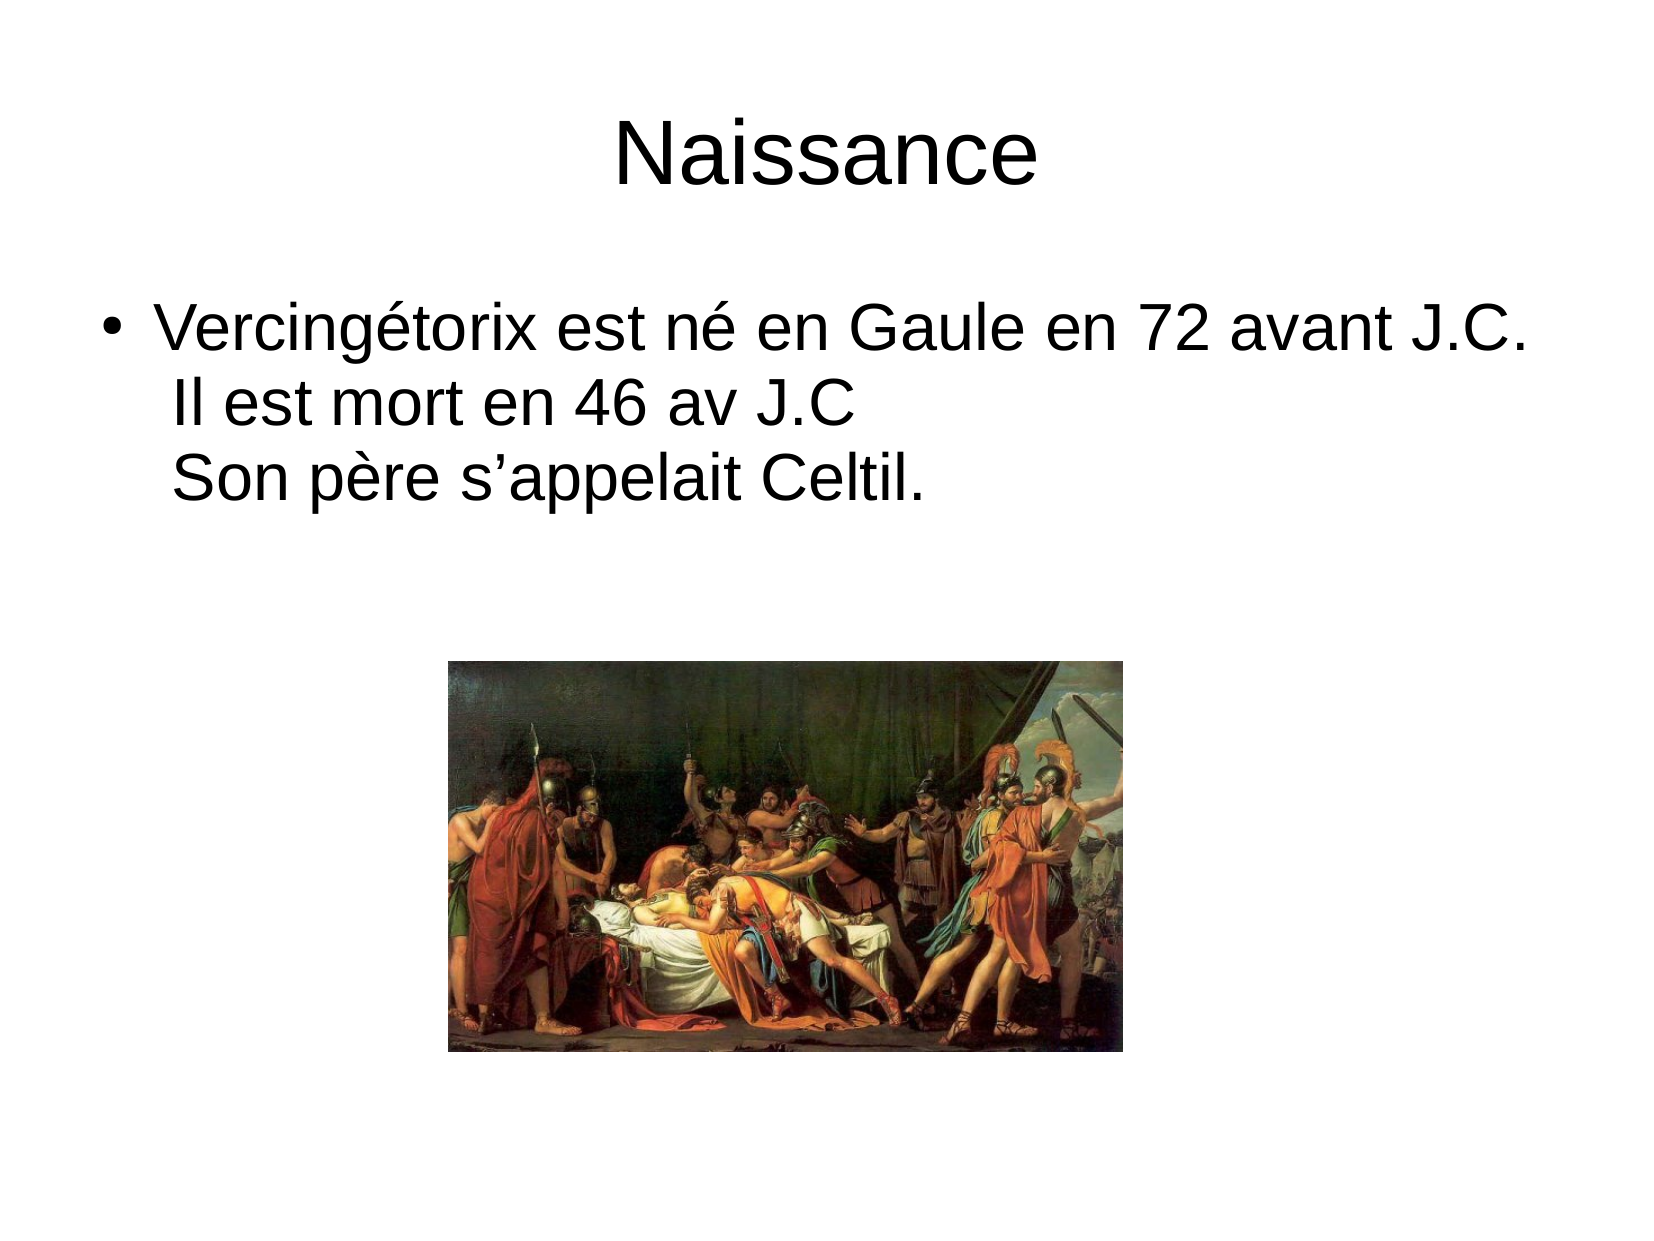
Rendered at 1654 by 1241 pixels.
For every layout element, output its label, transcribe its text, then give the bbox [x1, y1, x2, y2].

list Vercingétorix est né en Gaule en 72 avant J.C. Il est mort en 46 av J.C Son père s’appelait Celtil. [82, 290, 1571, 1010]
picture [448, 661, 1123, 1052]
title Naissance [82, 49, 1571, 257]
